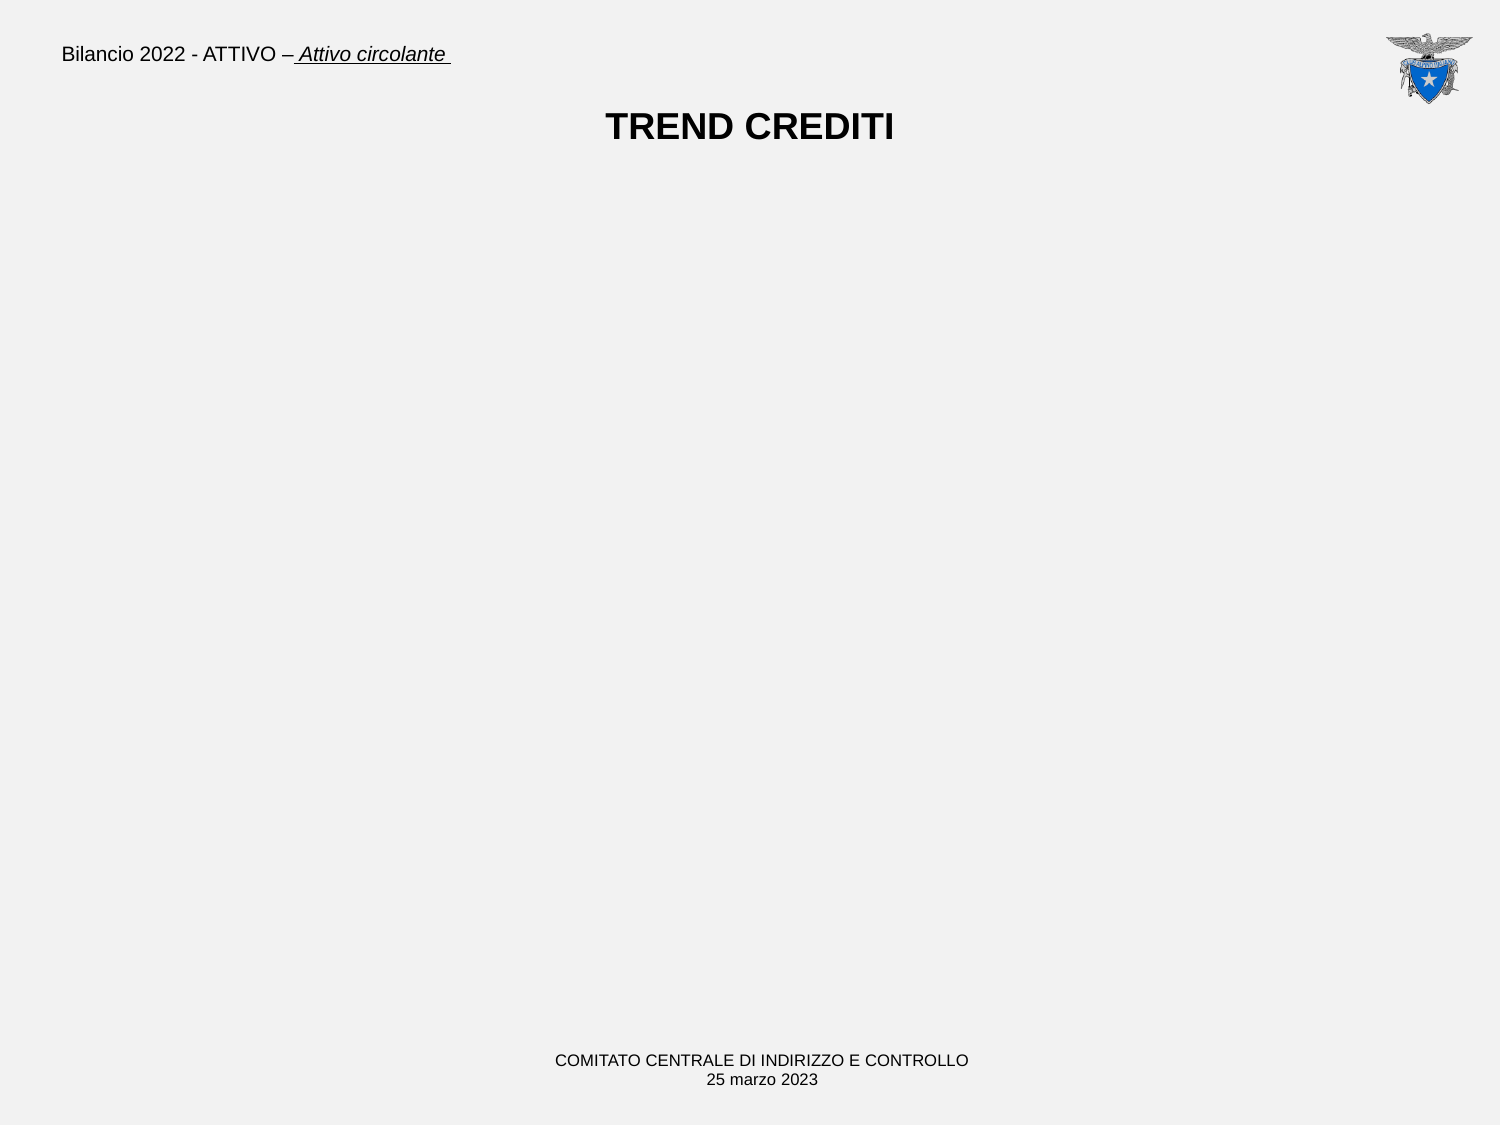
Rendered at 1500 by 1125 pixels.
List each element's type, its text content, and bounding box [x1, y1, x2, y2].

text_box COMITATO CENTRALE DI INDIRIZZO E CONTROLLO 25 marzo 2023 [278, 1044, 1247, 1100]
picture [1382, 29, 1477, 112]
text_box Bilancio 2022 - ATTIVO – Attivo circolante [46, 35, 516, 76]
text_box TREND CREDITI [259, 105, 1241, 147]
